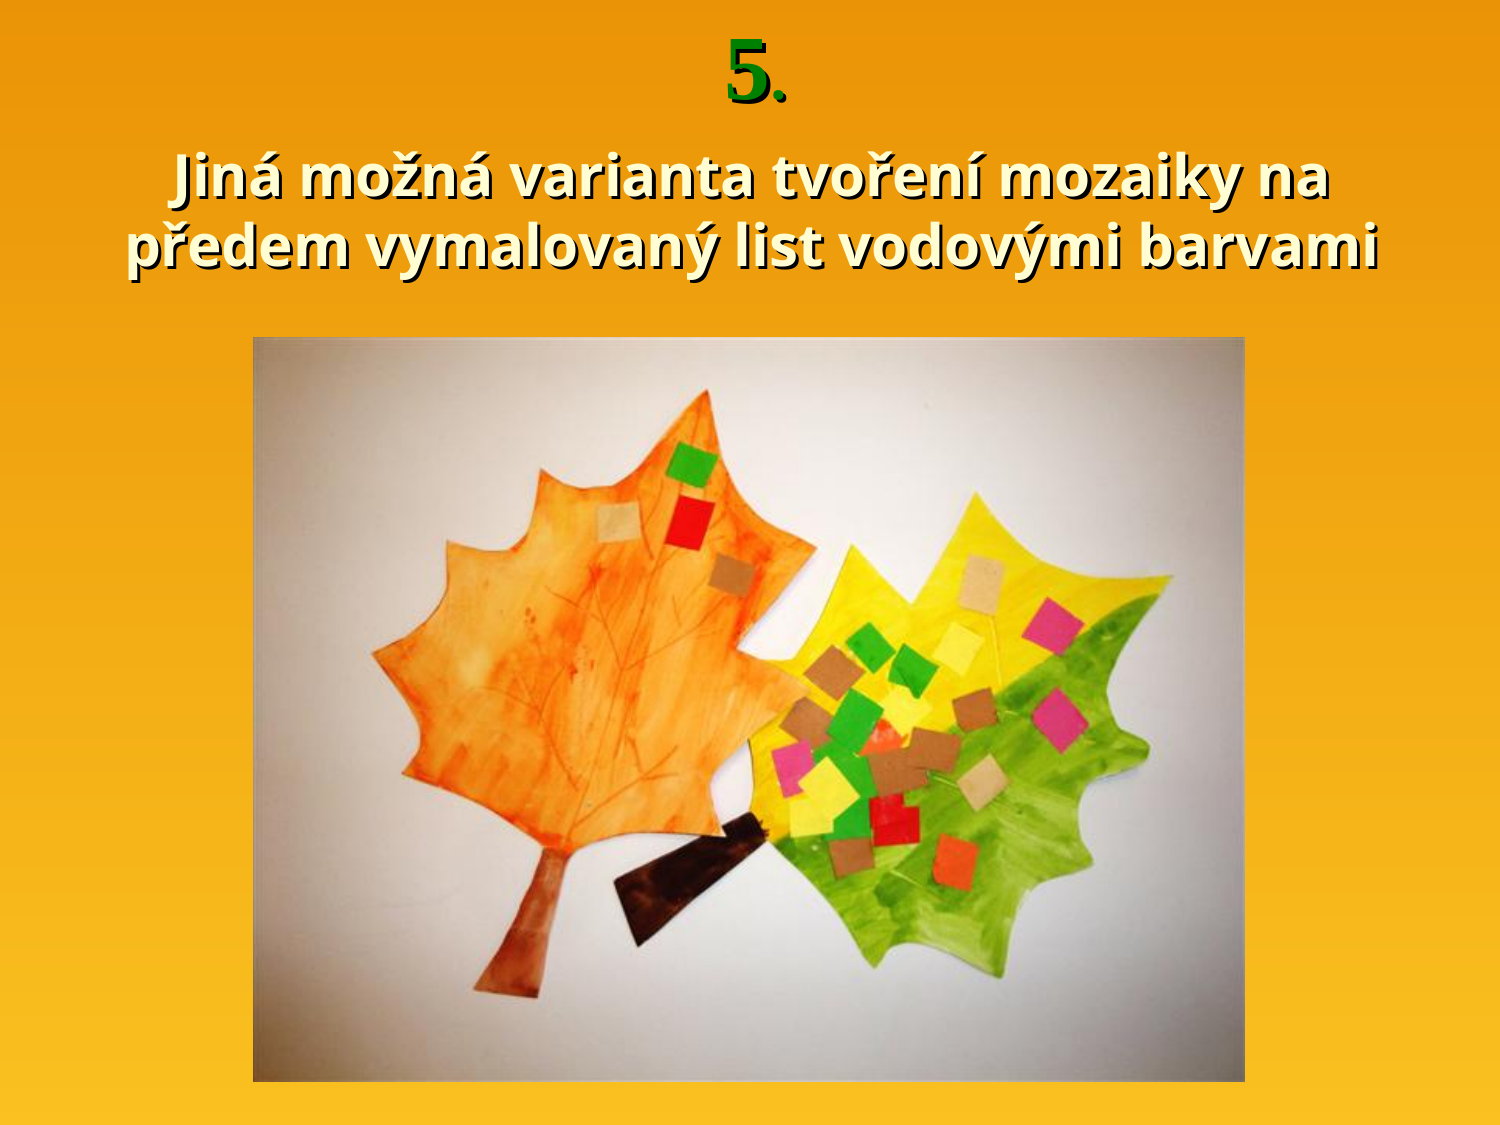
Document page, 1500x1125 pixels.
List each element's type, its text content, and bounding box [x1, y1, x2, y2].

title Jiná možná varianta tvoření mozaiky na předem vymalovaný list vodovými barvami [76, 101, 1427, 315]
text_box 5. [690, 0, 821, 126]
picture [253, 337, 1245, 1082]
